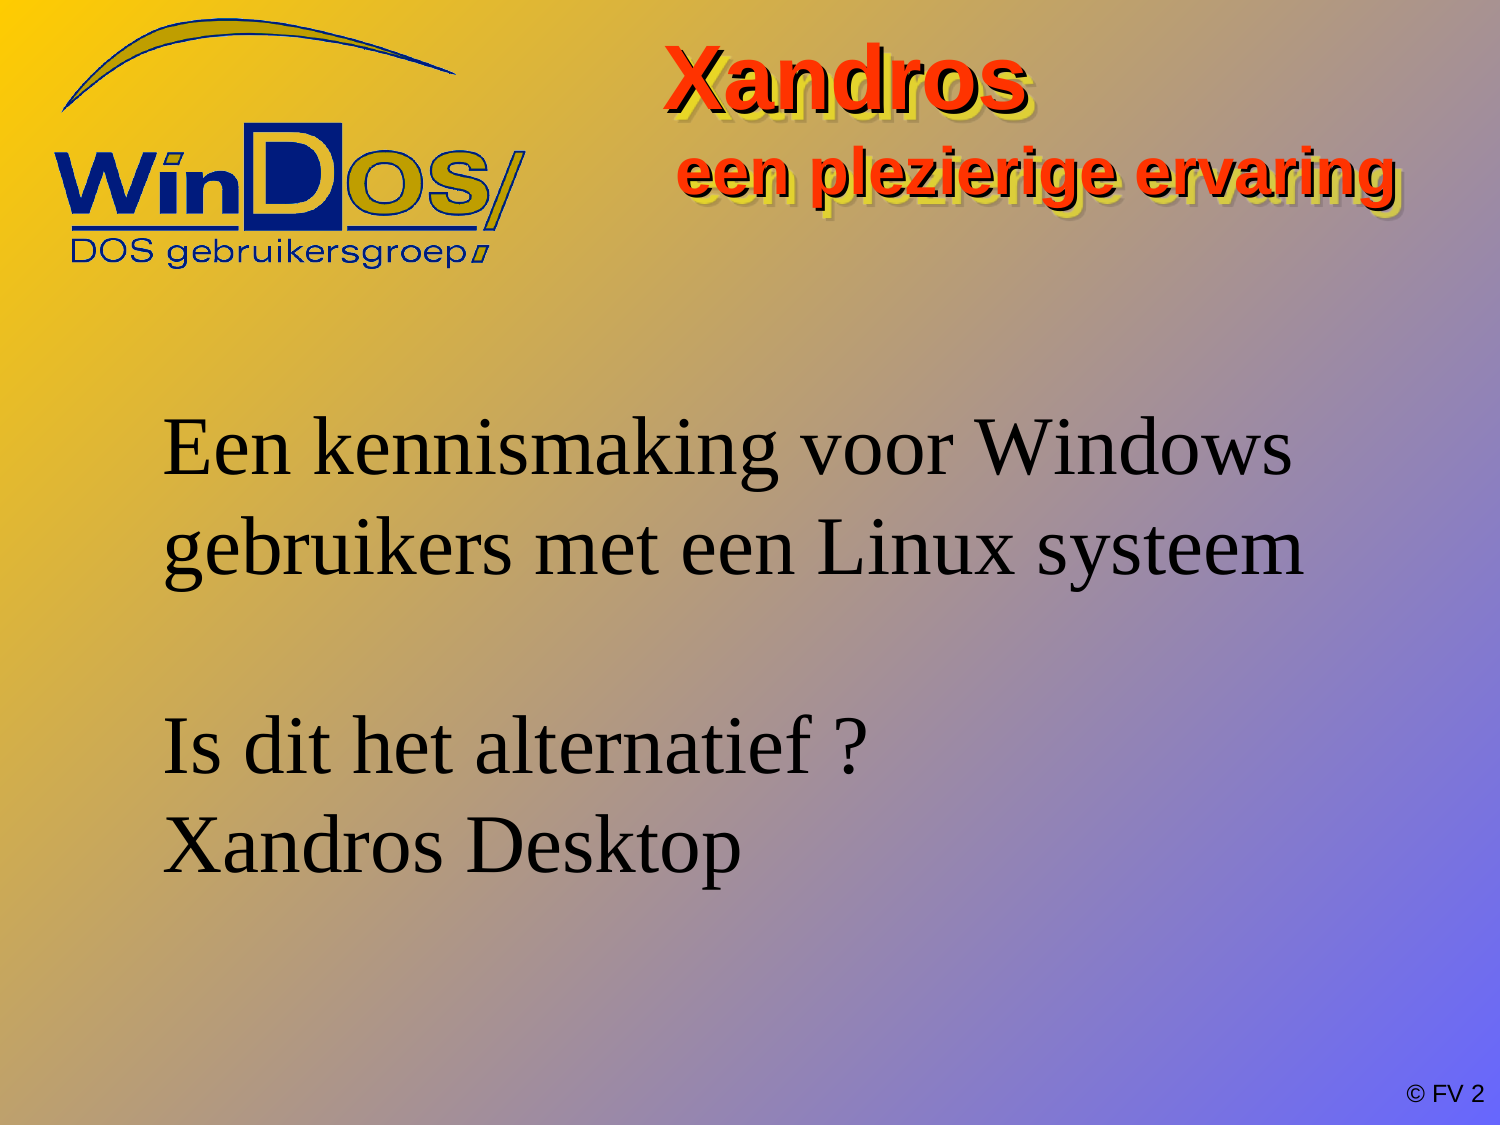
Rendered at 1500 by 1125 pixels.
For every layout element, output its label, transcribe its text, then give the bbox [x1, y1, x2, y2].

text_box Een kennismaking voor Windows gebruikers met een Linux systeem Is dit het alternatief ? Xandros Desktop [147, 385, 1322, 901]
text_box Xandros een plezierige ervaring [584, 11, 1490, 217]
text_box © FV <getal> [1352, 1070, 1500, 1125]
picture [54, 18, 526, 275]
